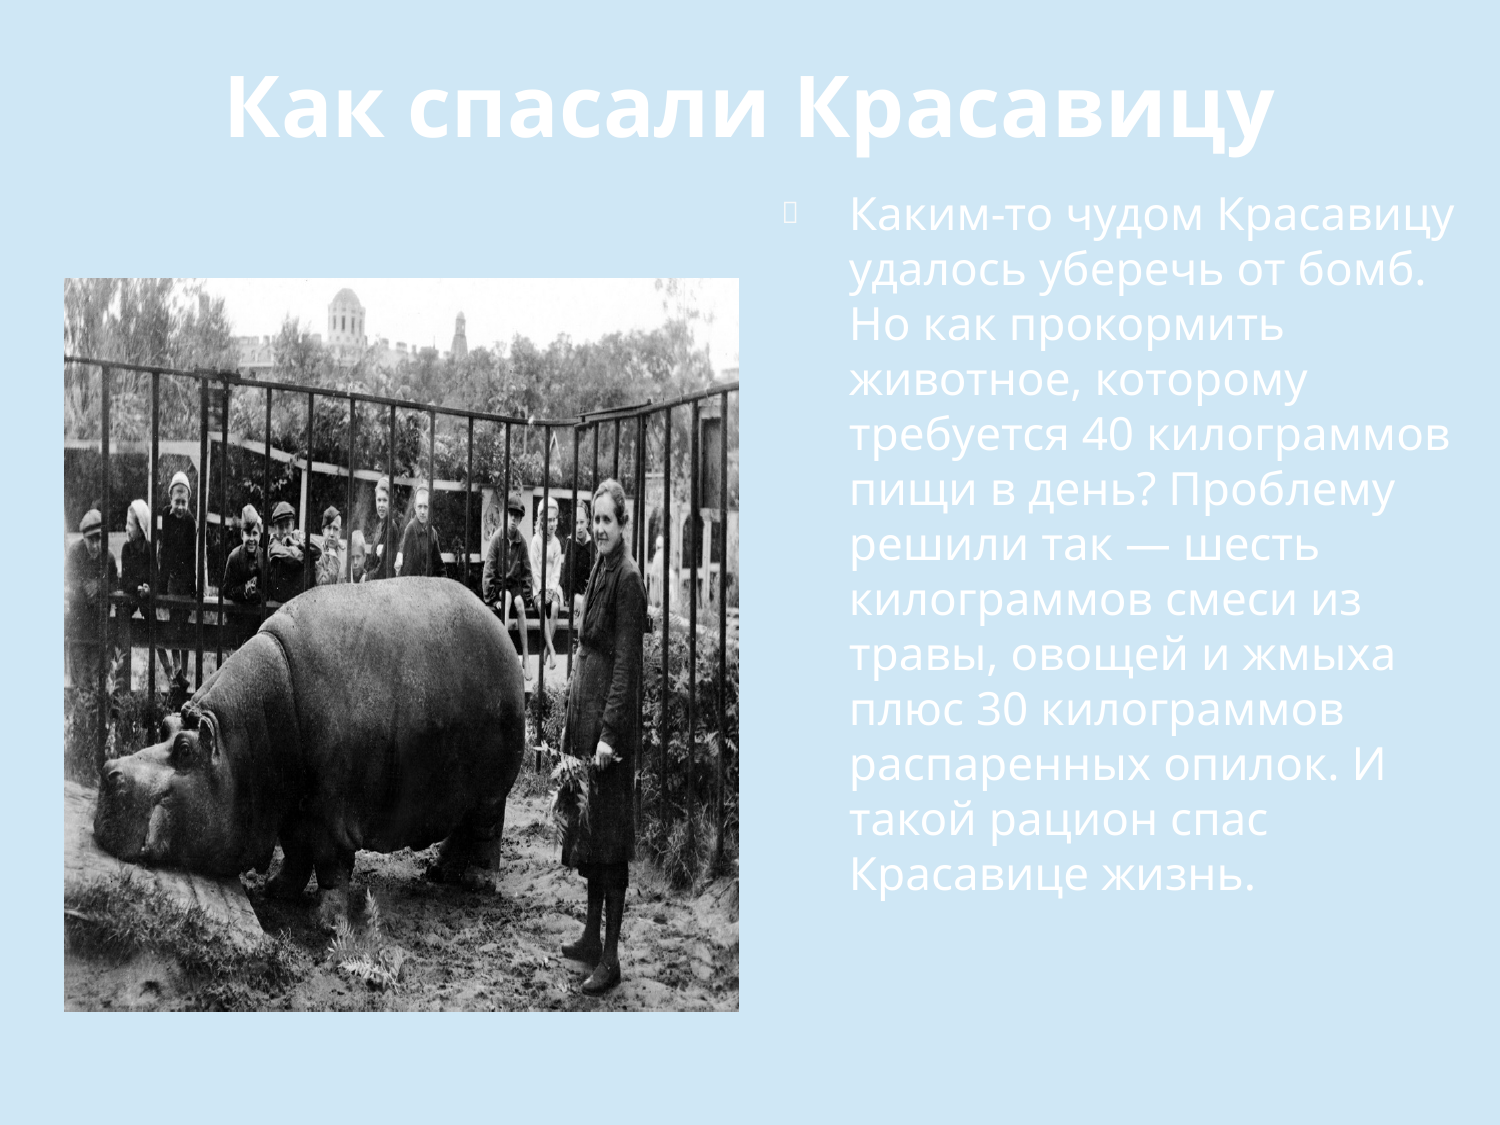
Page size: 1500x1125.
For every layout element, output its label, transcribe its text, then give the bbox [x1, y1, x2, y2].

list Каким-то чудом Красавицу удалось уберечь от бомб. Но как прокормить животное, которому требуется 40 килограммов пищи в день? Проблему решили так — шесть килограммов смеси из травы, овощей и жмыха плюс 30 килограммов распаренных опилок. И такой рацион спас Красавице жизнь. [744, 177, 1500, 1005]
picture [64, 278, 739, 1012]
title Как спасали Красавицу [75, 45, 1425, 233]
